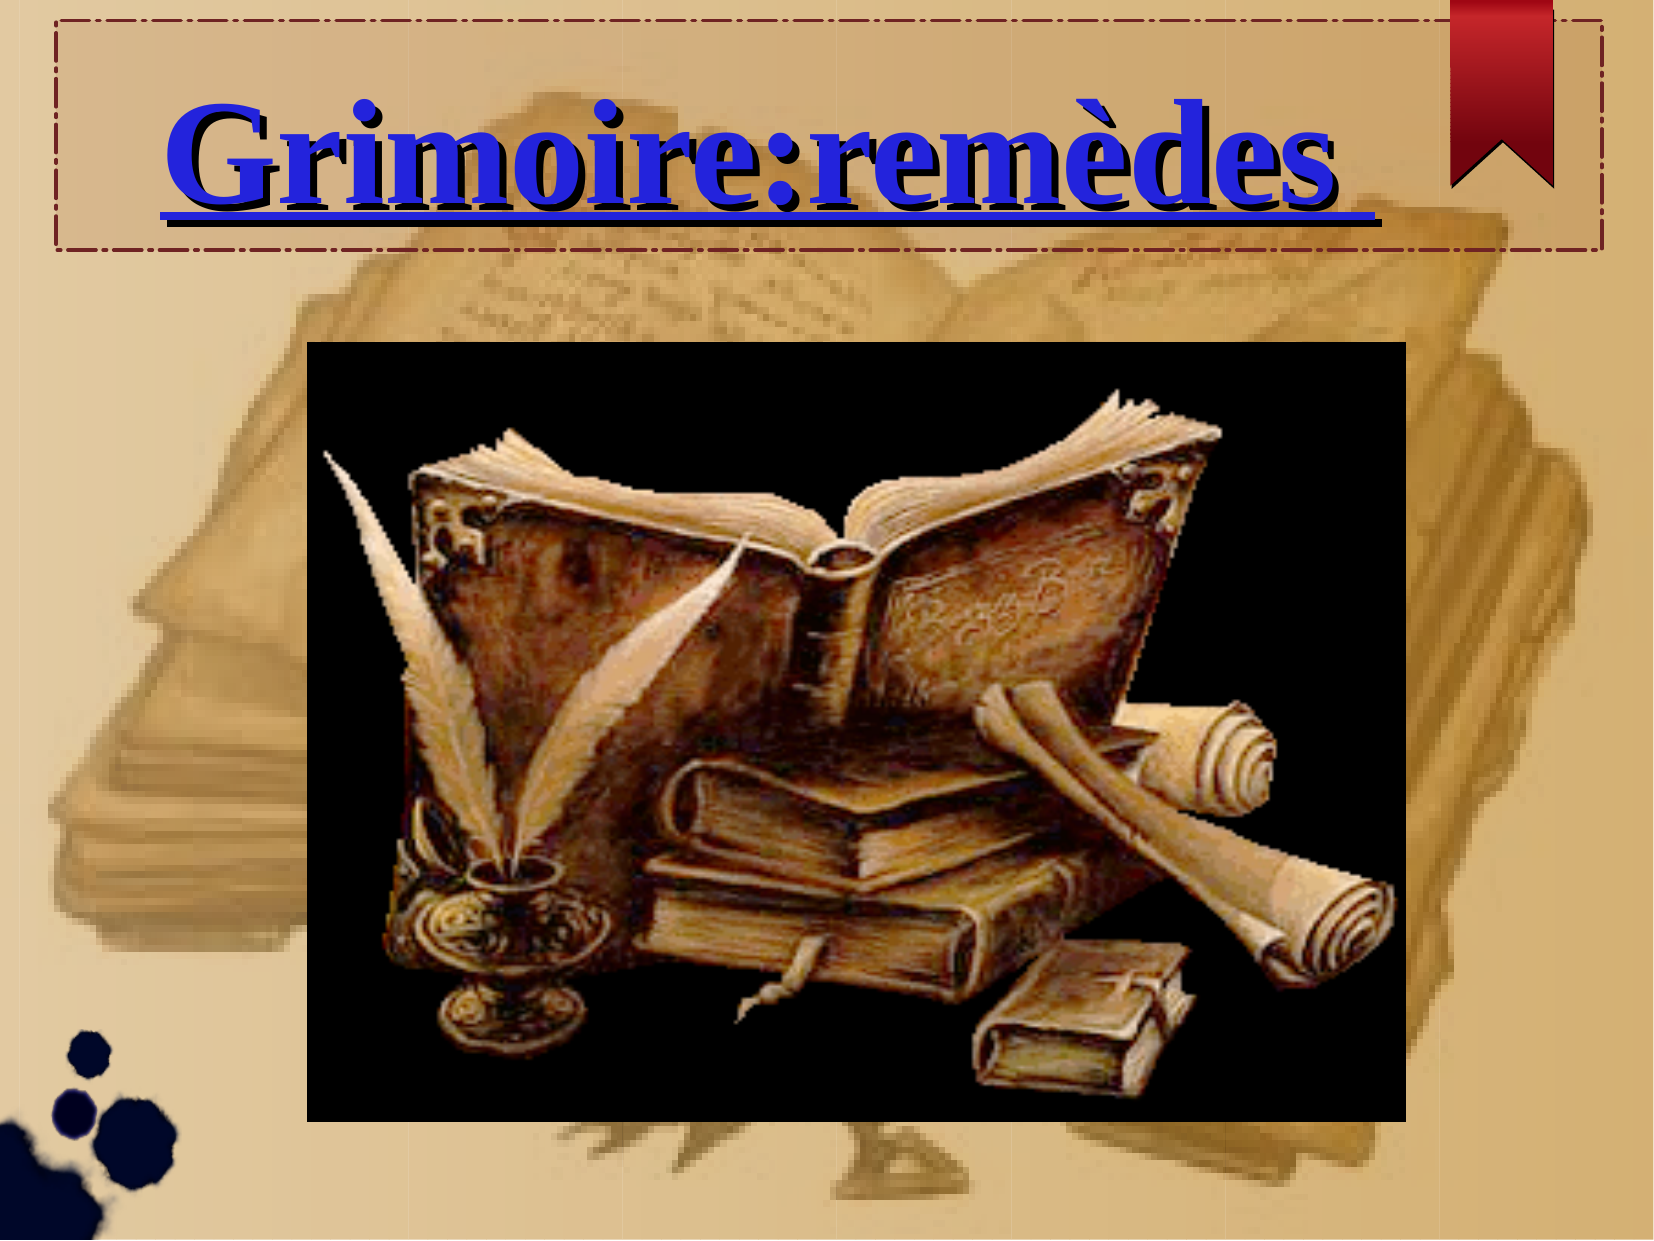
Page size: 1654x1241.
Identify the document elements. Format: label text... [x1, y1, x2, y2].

title Grimoire:remèdes [82, 49, 1453, 257]
picture [307, 342, 1406, 1123]
